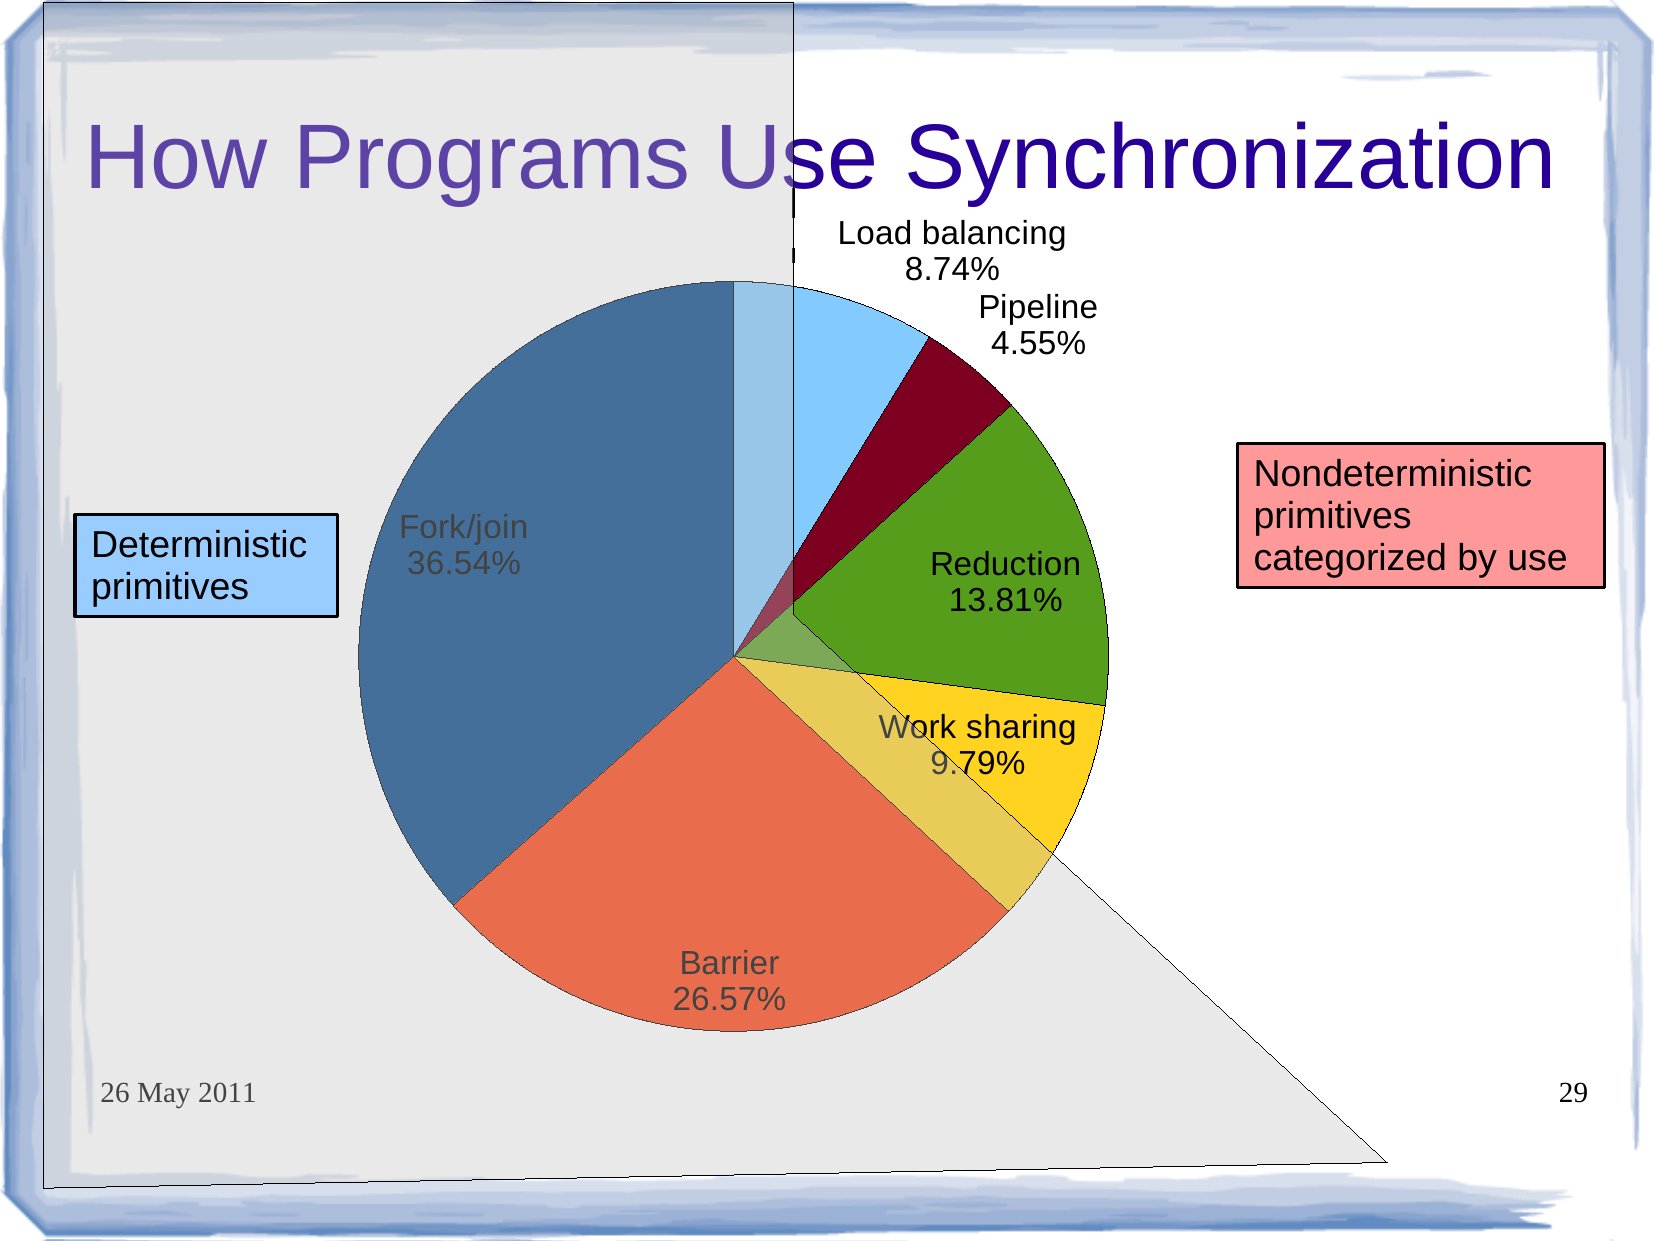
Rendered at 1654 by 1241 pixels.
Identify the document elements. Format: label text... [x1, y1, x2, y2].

chart [794, 253, 1315, 1094]
title How Programs Use Synchronization [794, 60, 1566, 253]
text_box Nondeterministic primitives categorized by use [1237, 443, 1605, 588]
text_box Deterministic primitives [75, 514, 338, 617]
picture [0, 0, 1654, 1241]
text_box [43, 2, 1388, 1189]
